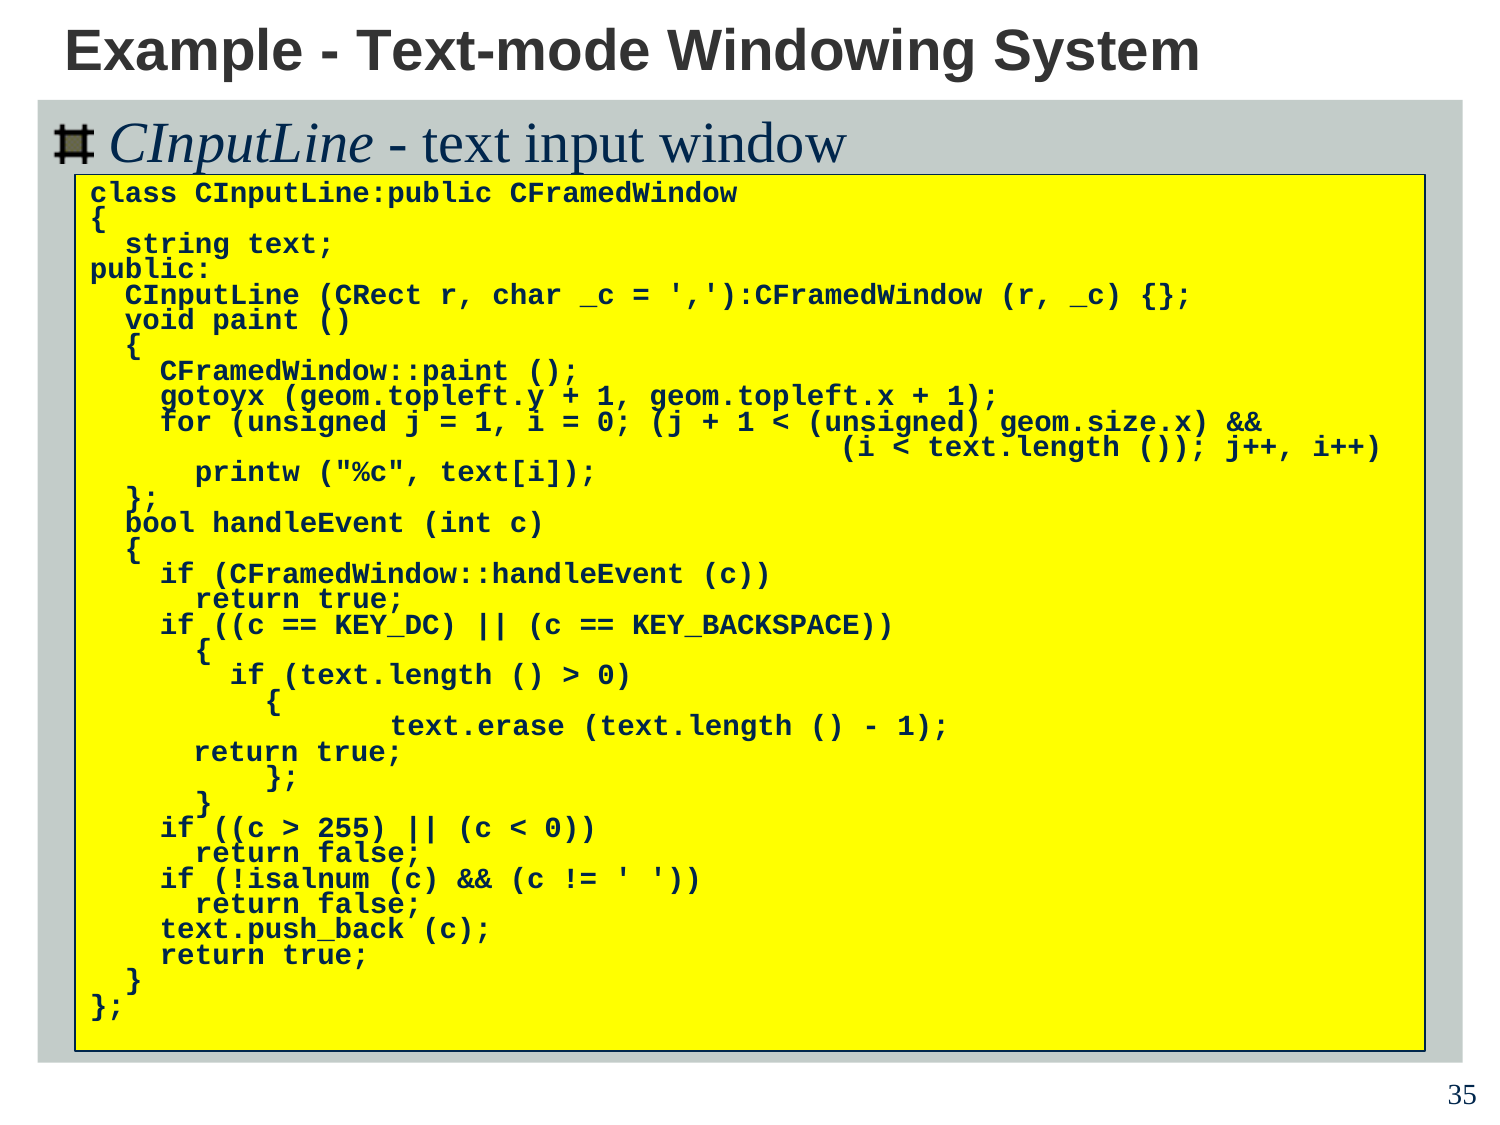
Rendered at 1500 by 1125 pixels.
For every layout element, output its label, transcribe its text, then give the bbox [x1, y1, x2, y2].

title Example - Text-mode Windowing System [50, 0, 1450, 91]
text_box class CInputLine:public CFramedWindow { string text; public: CInputLine (CRect r, char _c = ','):CFramedWindow (r, _c) {}; void paint () { CFramedWindow::paint (); gotoyx (geom.topleft.y + 1, geom.topleft.x + 1); for (unsigned j = 1, i = 0; (j + 1 < (unsigned) geom.size.x) && (i < text.length ()); j++, i++) printw ("%c", text[i]); }; bool handleEvent (int c) { if (CFramedWindow::handleEvent (c)) return true; if ((c == KEY_DC) || (c == KEY_BACKSPACE)) { if (text.length () > 0) { text.erase (text.length () - 1); return true; }; } if ((c > 255) || (c < 0)) return false; if (!isalnum (c) && (c != ' ')) return false; text.push_back (c); return true; } }; [75, 174, 1426, 1080]
list CInputLine - text input window [37, 99, 1463, 1063]
